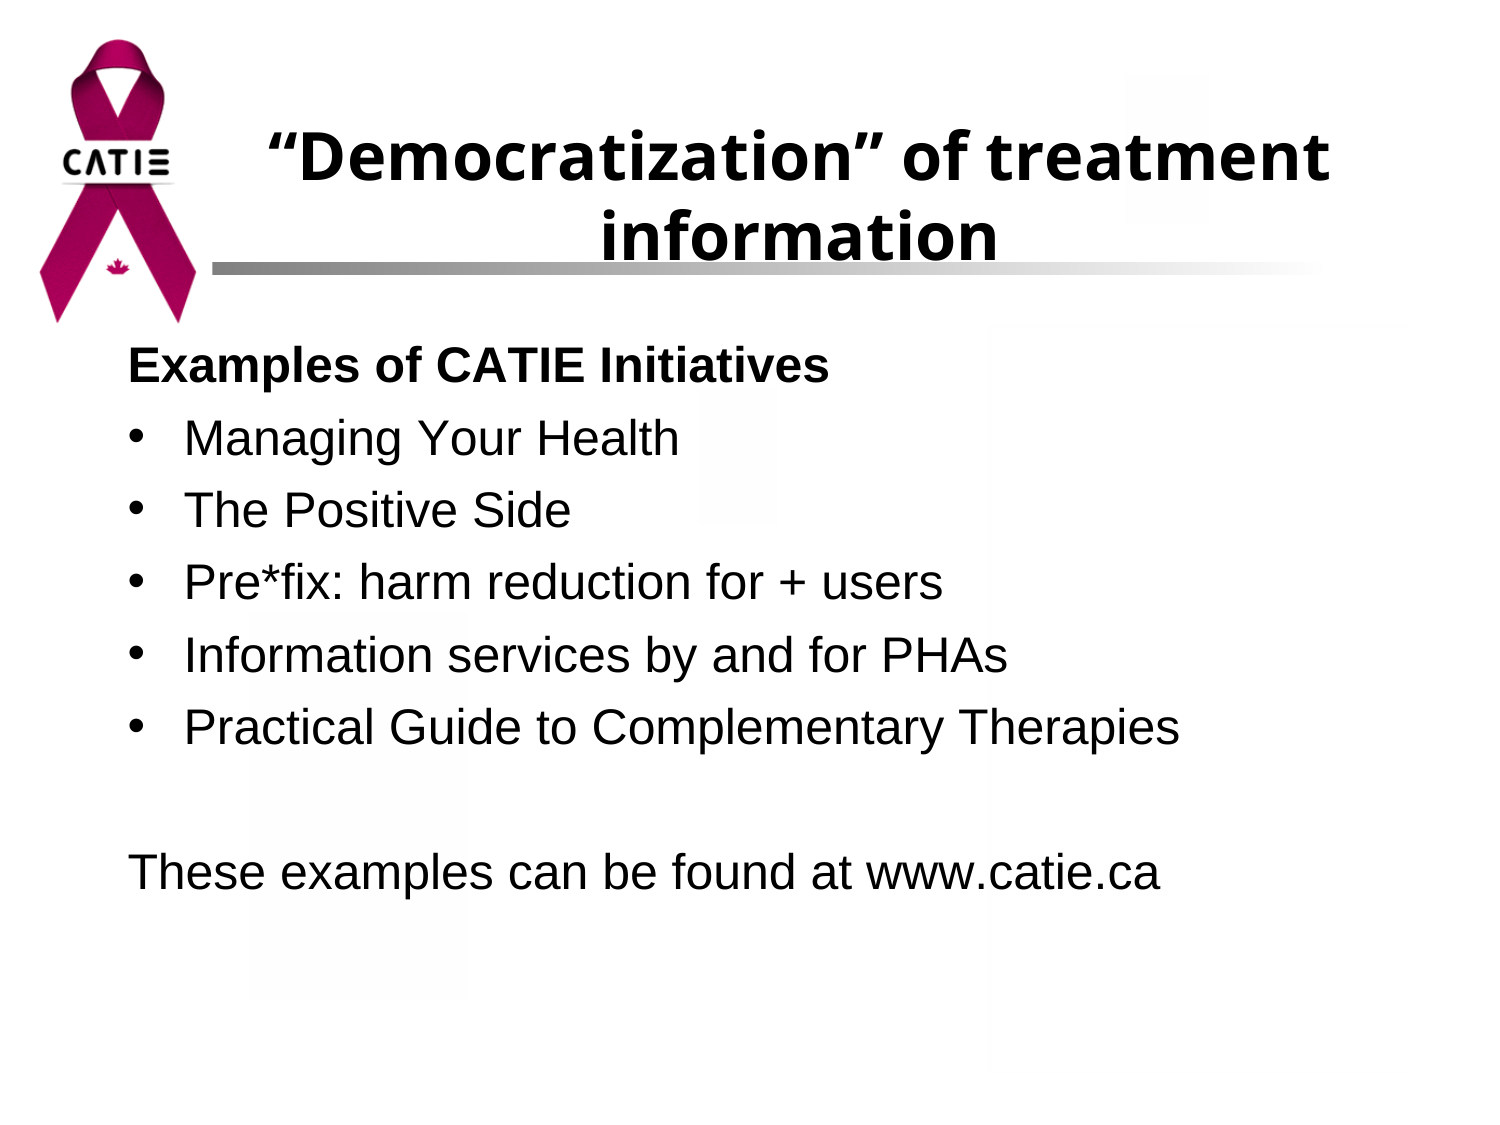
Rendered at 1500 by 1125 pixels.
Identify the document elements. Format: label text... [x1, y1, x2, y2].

title “Democratization” of treatment information [212, 99, 1388, 288]
picture [37, 37, 198, 325]
list Examples of CATIE Initiatives Managing Your Health The Positive Side Pre*fix: harm reduction for + users Information services by and for PHAs Practical Guide to Complementary Therapies These examples can be found at www.catie.ca [112, 324, 1388, 1125]
